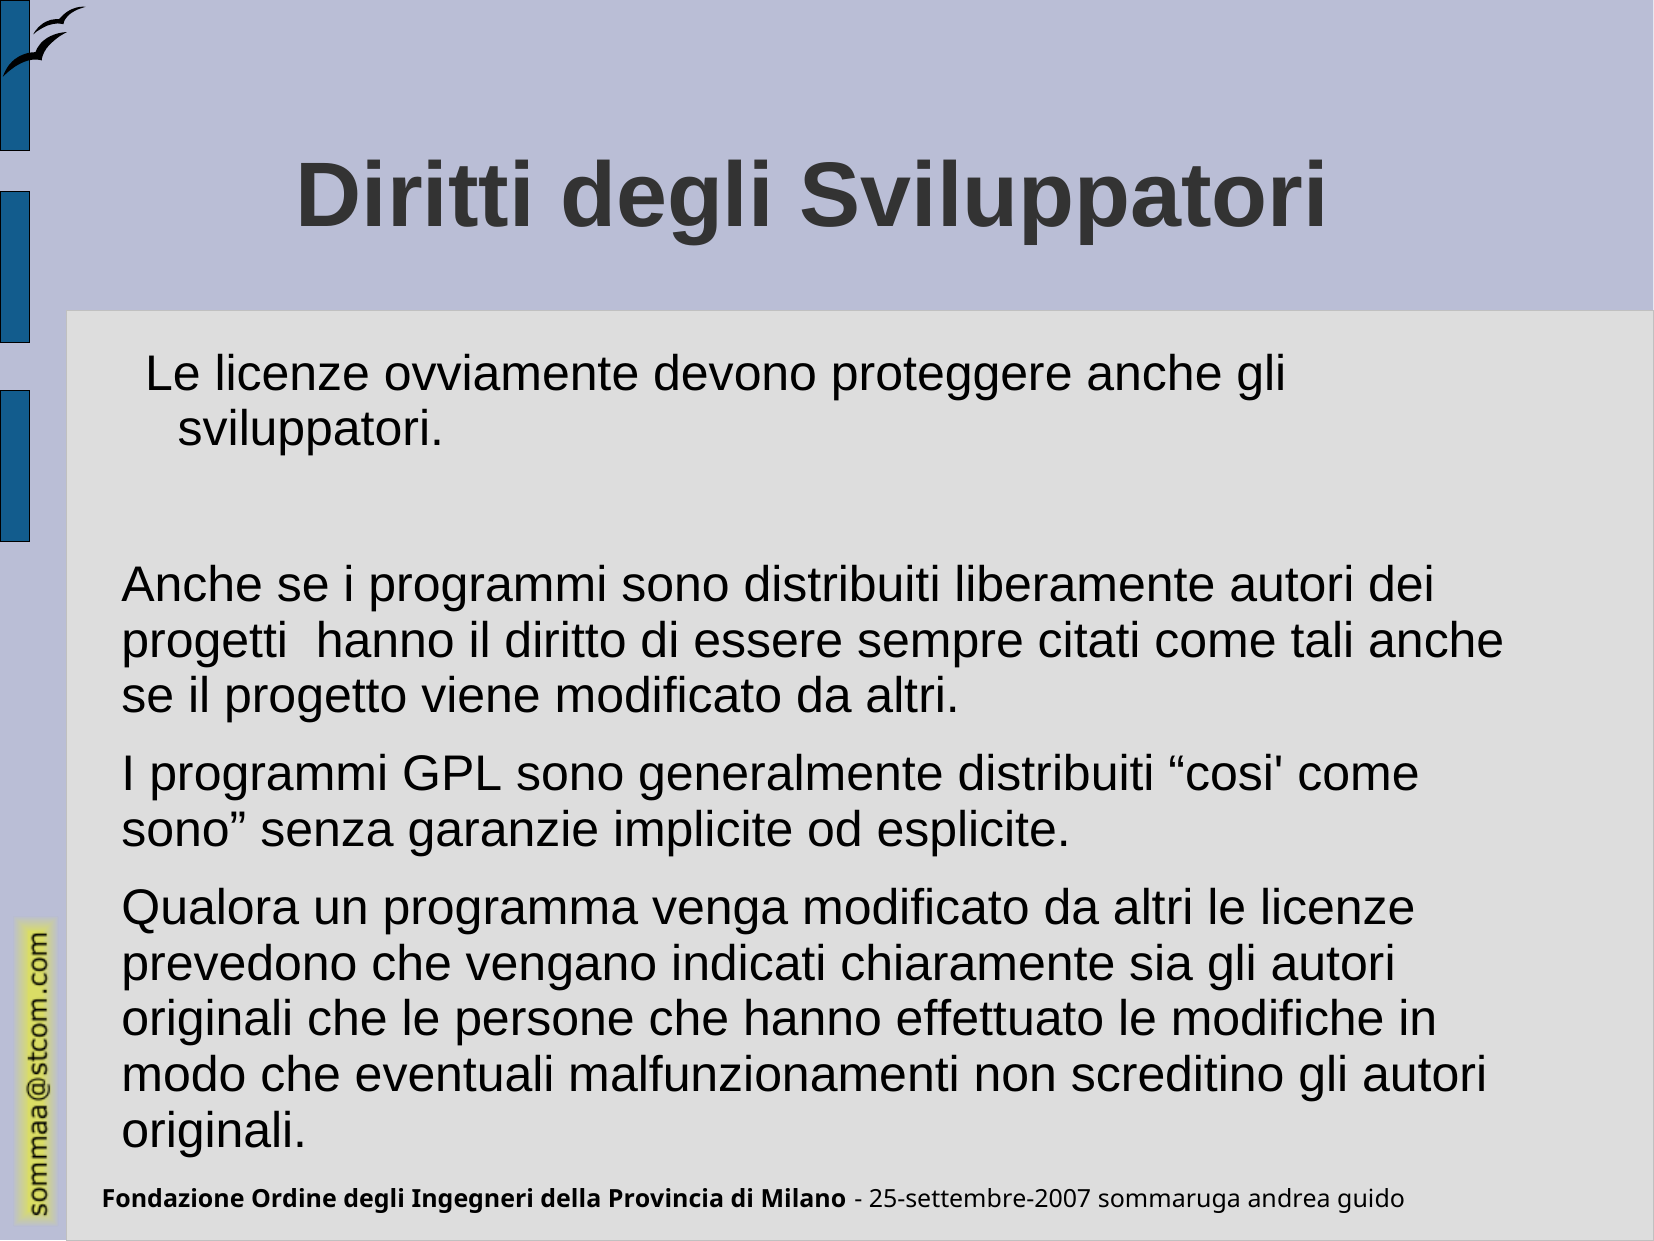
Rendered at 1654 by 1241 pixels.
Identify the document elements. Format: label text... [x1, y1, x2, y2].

list Le licenze ovviamente devono proteggere anche gli sviluppatori. Anche se i programmi sono distribuiti liberamente autori dei progetti hanno il diritto di essere sempre citati come tali anche se il progetto viene modificato da altri. I programmi GPL sono generalmente distribuiti “cosi' come sono” senza garanzie implicite od esplicite. Qualora un programma venga modificato da altri le licenze prevedono che vengano indicati chiaramente sia gli autori originali che le persone che hanno effettuato le modifiche in modo che eventuali malfunzionamenti non screditino gli autori originali. [121, 344, 1534, 1241]
title Diritti degli Sviluppatori [121, 91, 1534, 299]
picture [12, 915, 60, 1228]
